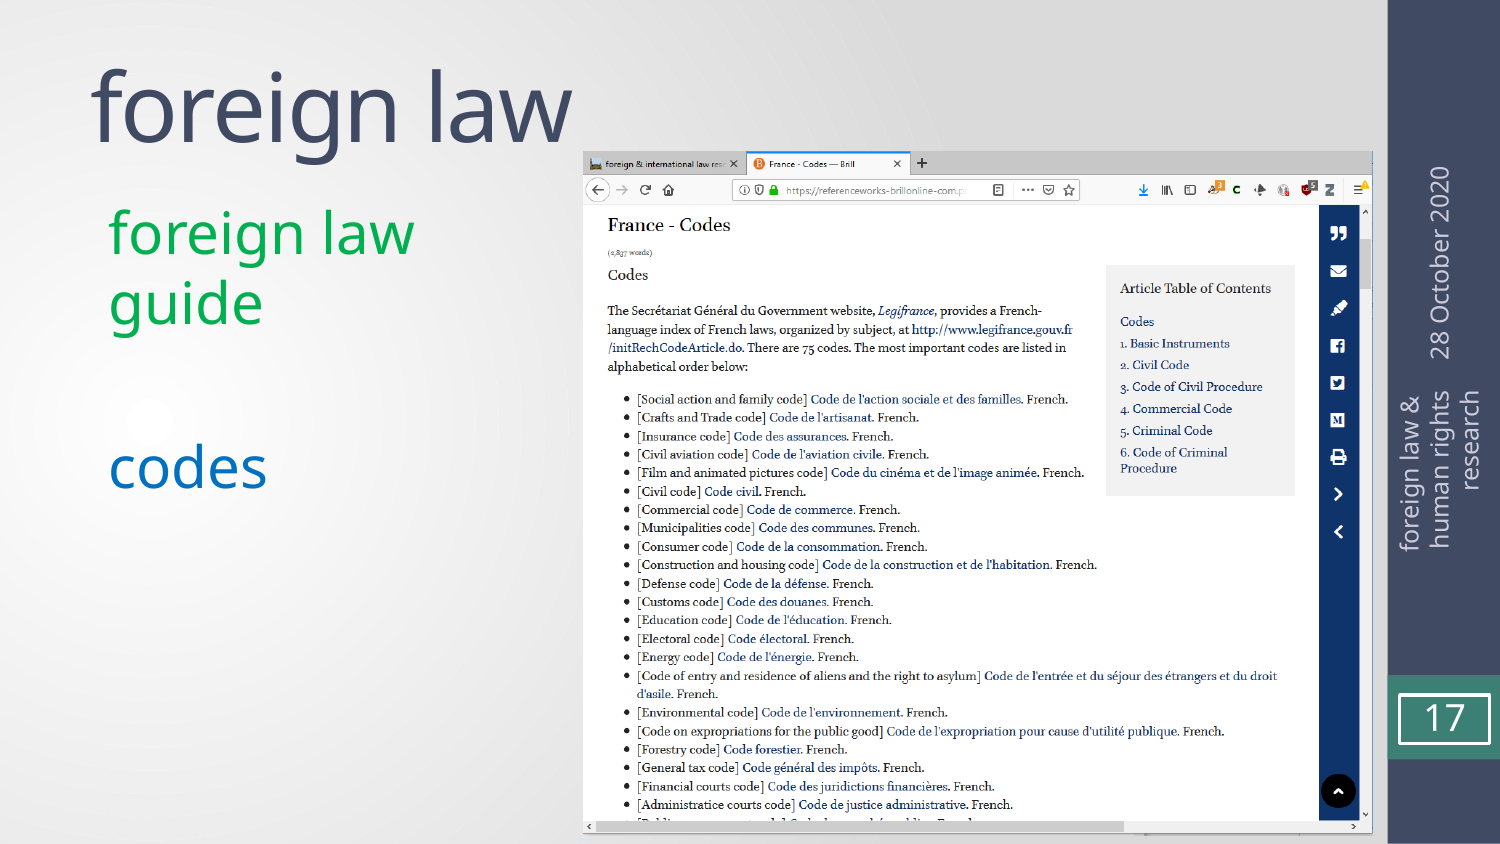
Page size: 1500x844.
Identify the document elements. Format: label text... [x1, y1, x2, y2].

list foreign law guide codes [75, 188, 675, 754]
picture [583, 151, 1373, 836]
footer foreign law & human rights research [1408, 375, 1469, 667]
slide_number <number> [1399, 695, 1490, 744]
slide_number 28 October 2020 [1408, 75, 1469, 375]
title foreign law [75, 33, 1325, 175]
